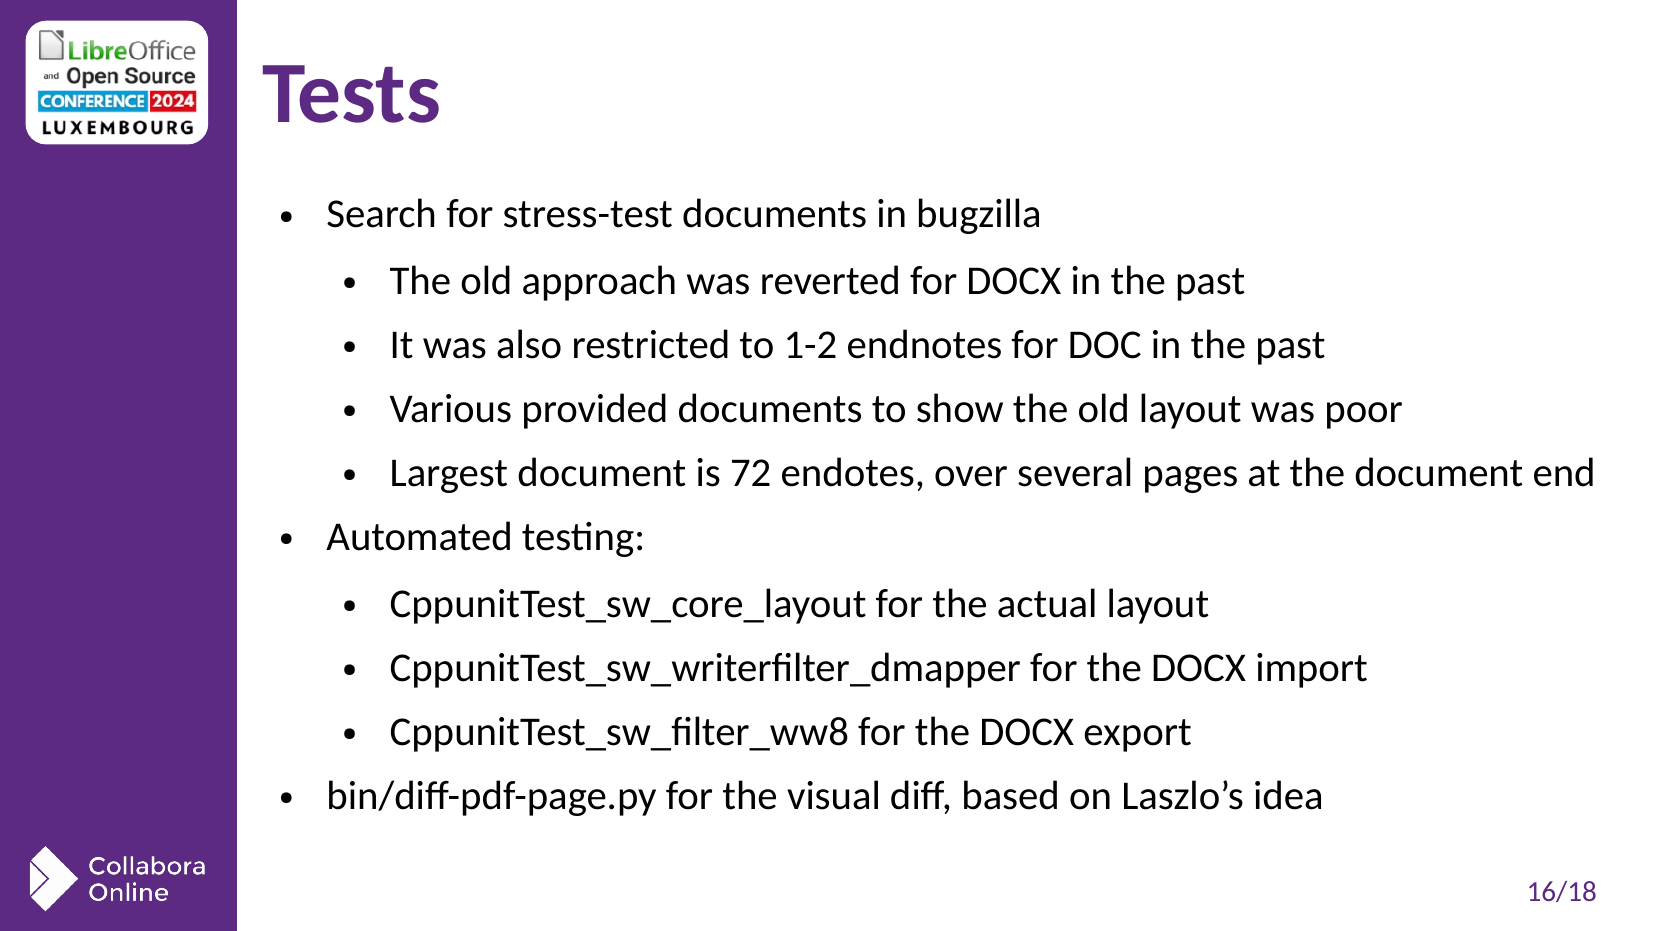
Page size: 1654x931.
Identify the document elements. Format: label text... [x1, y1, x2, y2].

list Search for stress-test documents in bugzilla The old approach was reverted for DOCX in the past It was also restricted to 1-2 endnotes for DOC in the past Various provided documents to show the old layout was poor Largest document is 72 endotes, over several pages at the document end Automated testing: CppunitTest_sw_core_layout for the actual layout CppunitTest_sw_writerfilter_dmapper for the DOCX import CppunitTest_sw_filter_ww8 for the DOCX export bin/diff-pdf-page.py for the visual diff, based on Laszlo’s idea [263, 187, 1605, 856]
title Tests [262, 13, 1644, 145]
picture [34, 26, 200, 139]
picture [25, 841, 209, 916]
